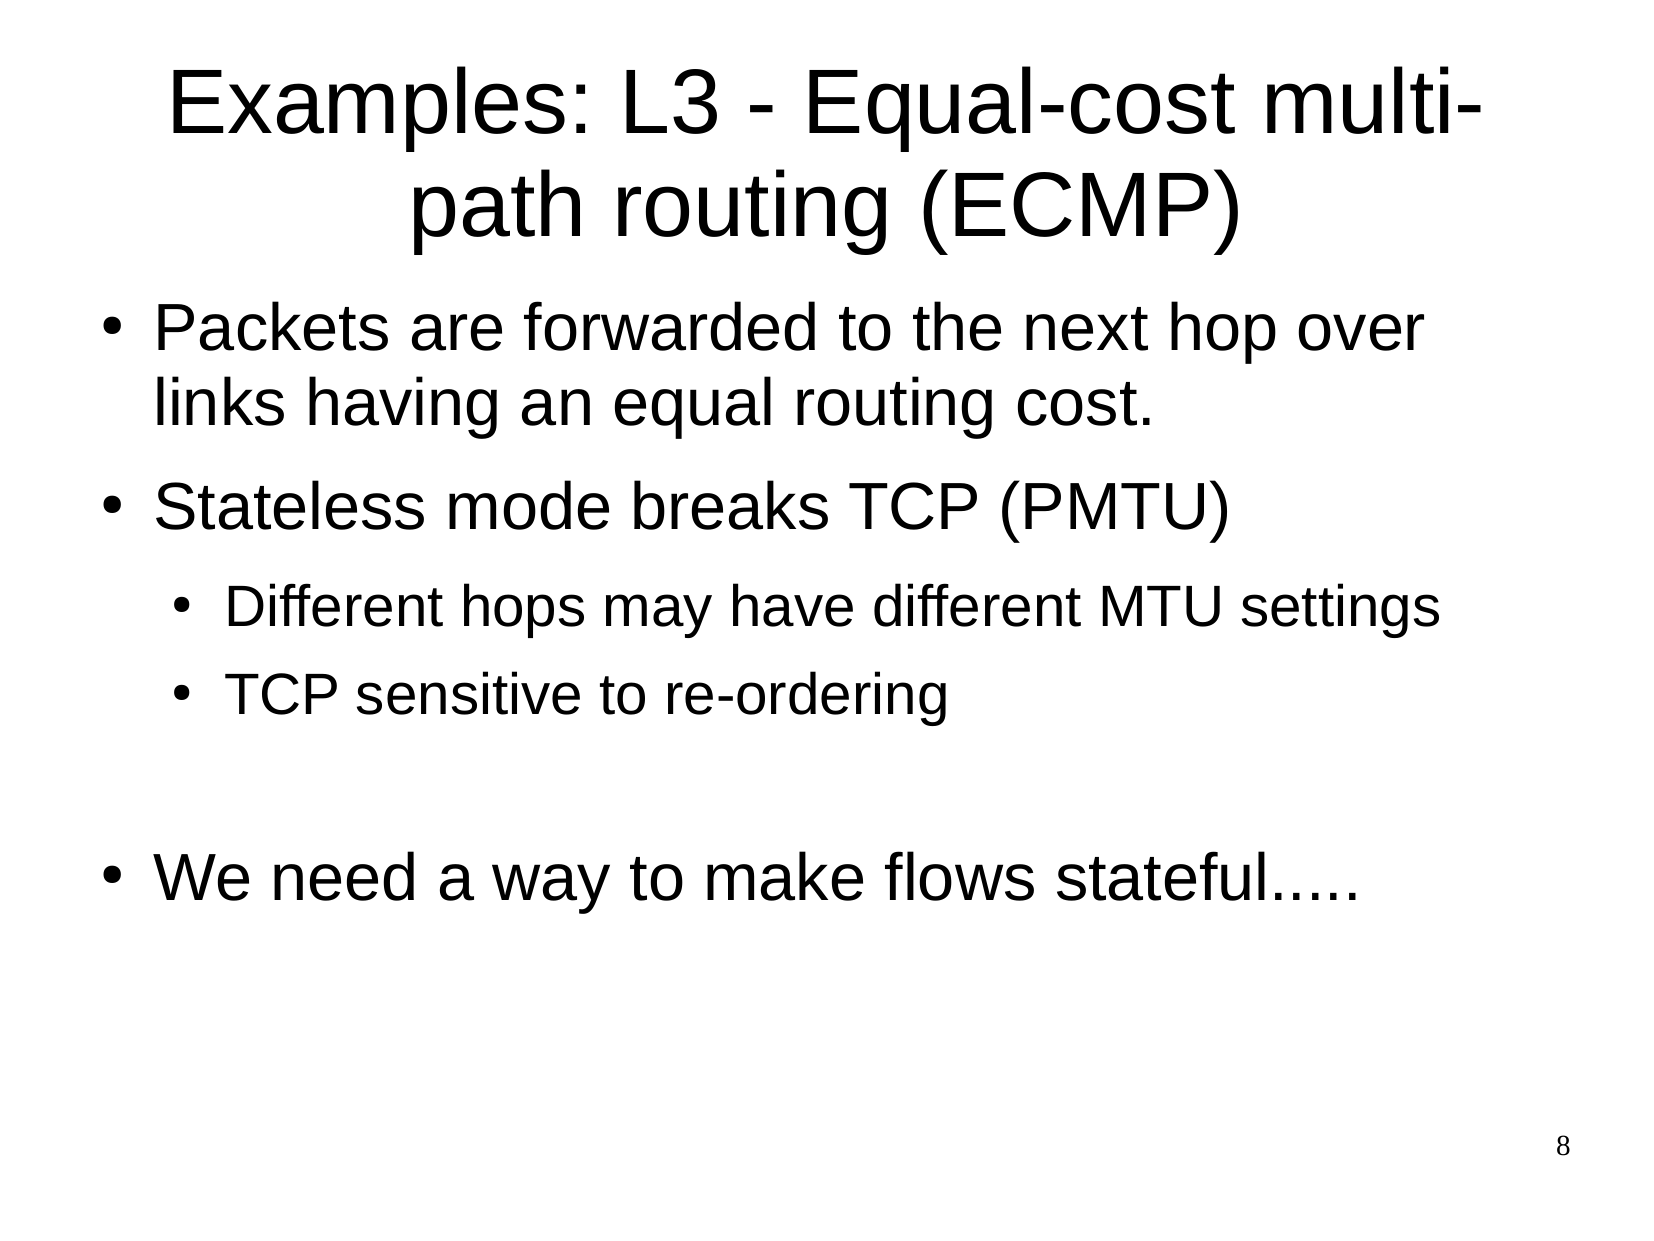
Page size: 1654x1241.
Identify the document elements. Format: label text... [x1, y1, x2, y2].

list Packets are forwarded to the next hop over links having an equal routing cost. Stateless mode breaks TCP (PMTU) Different hops may have different MTU settings TCP sensitive to re-ordering We need a way to make flows stateful..... [82, 290, 1571, 1109]
title Examples: L3 - Equal-cost multi-path routing (ECMP) [82, 49, 1571, 257]
